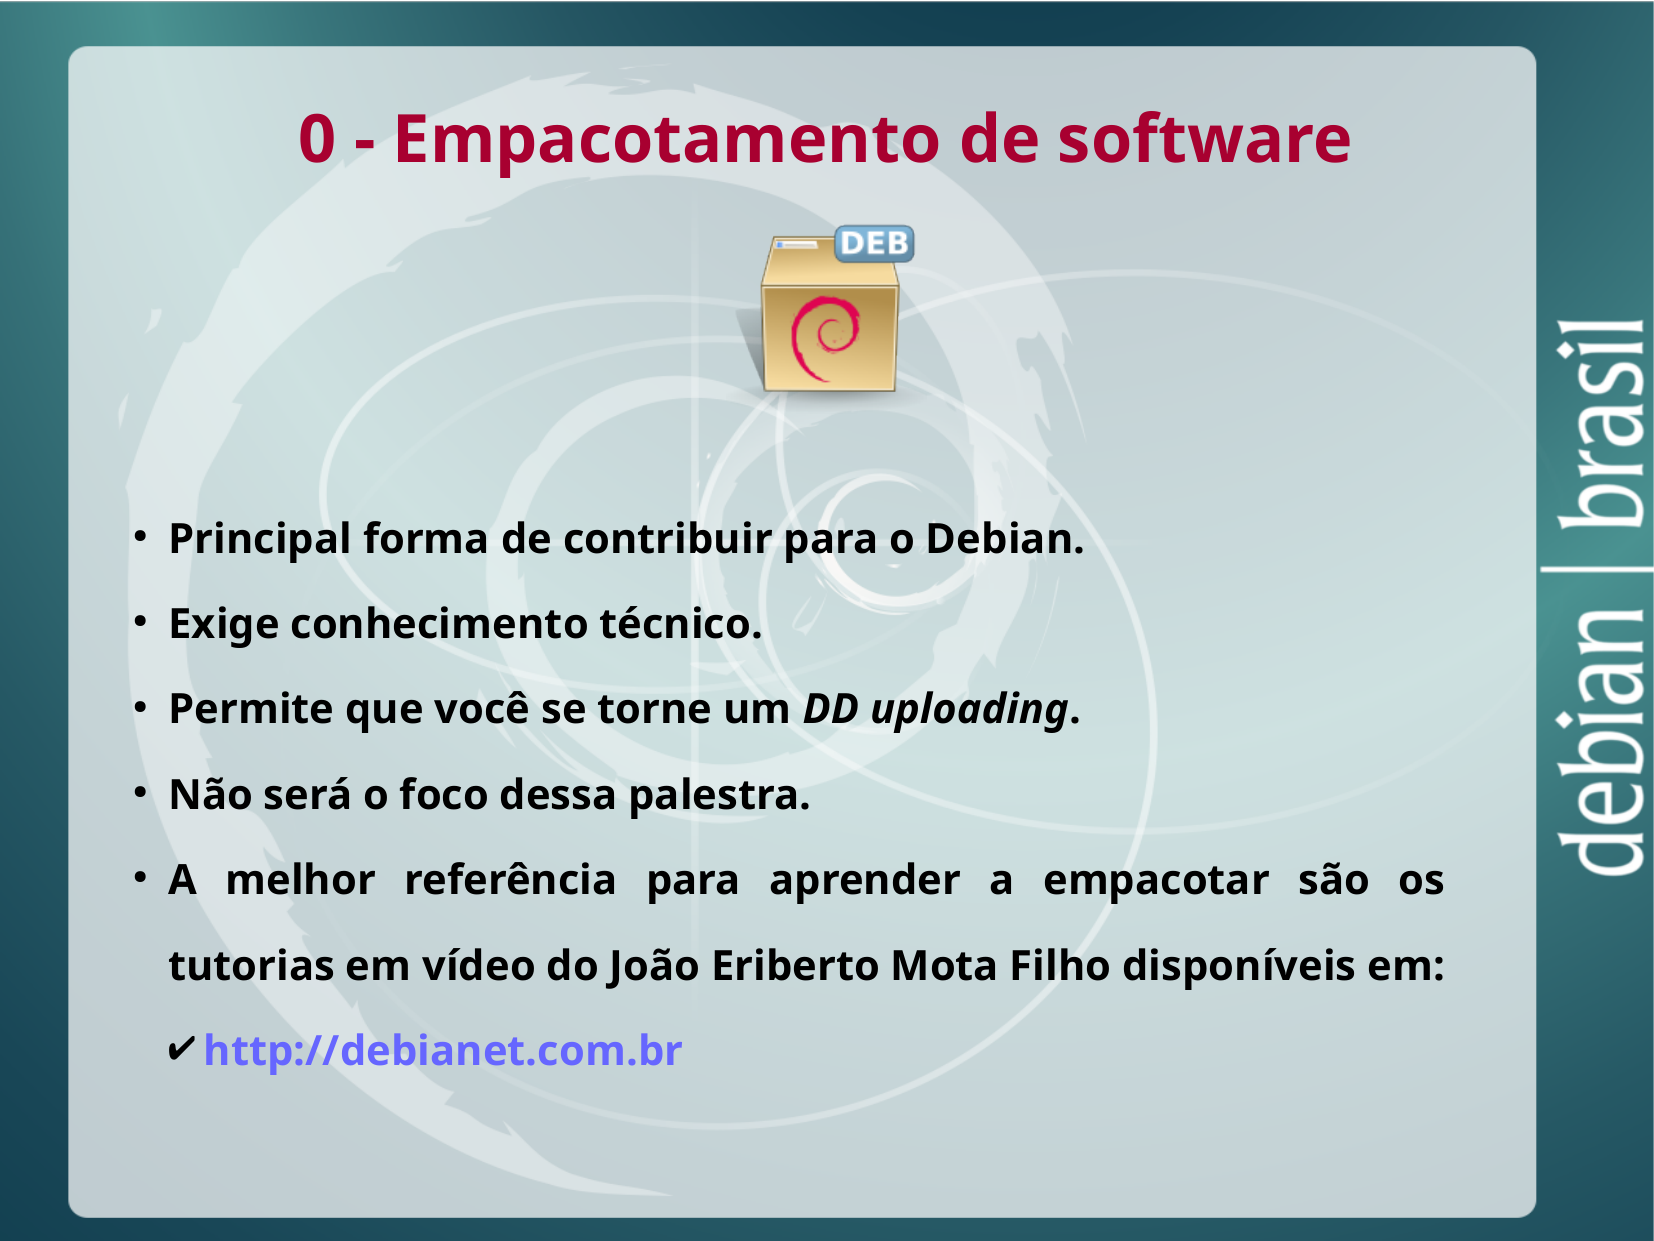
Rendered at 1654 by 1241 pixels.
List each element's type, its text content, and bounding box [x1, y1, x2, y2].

text_box 0 - Empacotamento de software [283, 83, 1370, 225]
picture [0, 0, 1654, 1241]
text_box Principal forma de contribuir para o Debian. Exige conhecimento técnico. Permite que você se torne um DD uploading. Não será o foco dessa palestra. A melhor referência para aprender a empacotar são os tutorias em vídeo do João Eriberto Mota Filho disponíveis em: http://debianet.com.br [118, 472, 1477, 1241]
